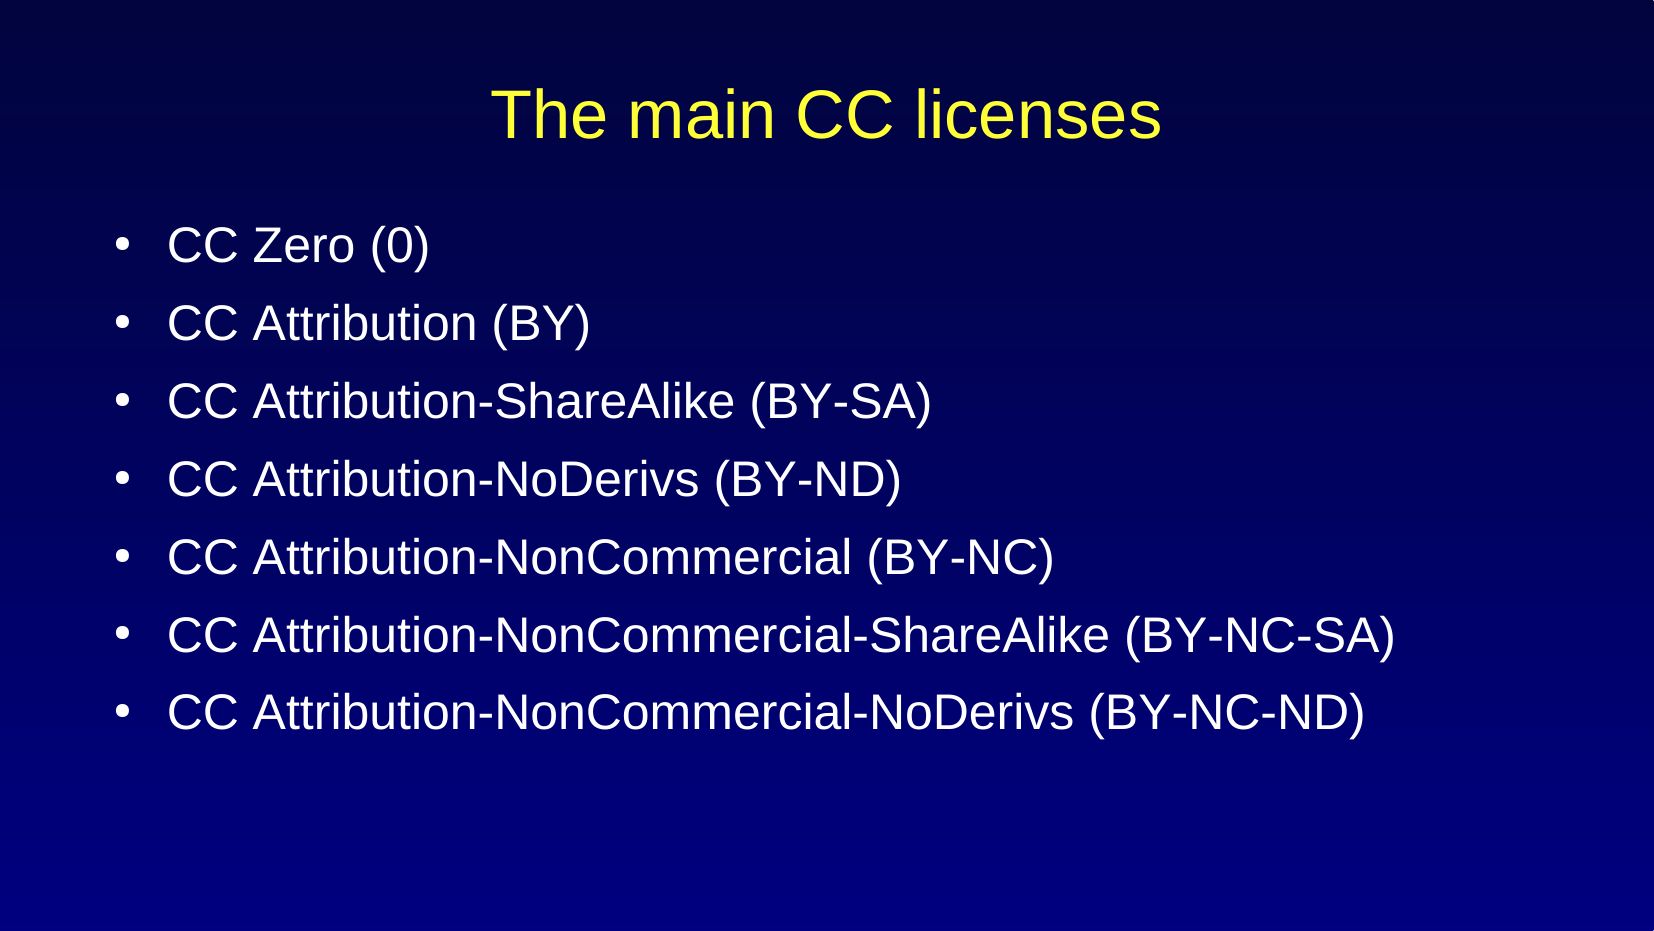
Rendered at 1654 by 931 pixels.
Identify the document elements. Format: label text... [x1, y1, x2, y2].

title The main CC licenses [82, 37, 1571, 193]
list CC Zero (0) CC Attribution (BY) CC Attribution-ShareAlike (BY-SA) CC Attribution-NoDerivs (BY-ND) CC Attribution-NonCommercial (BY-NC) CC Attribution-NonCommercial-ShareAlike (BY-NC-SA) CC Attribution-NonCommercial-NoDerivs (BY-NC-ND) [82, 217, 1571, 758]
